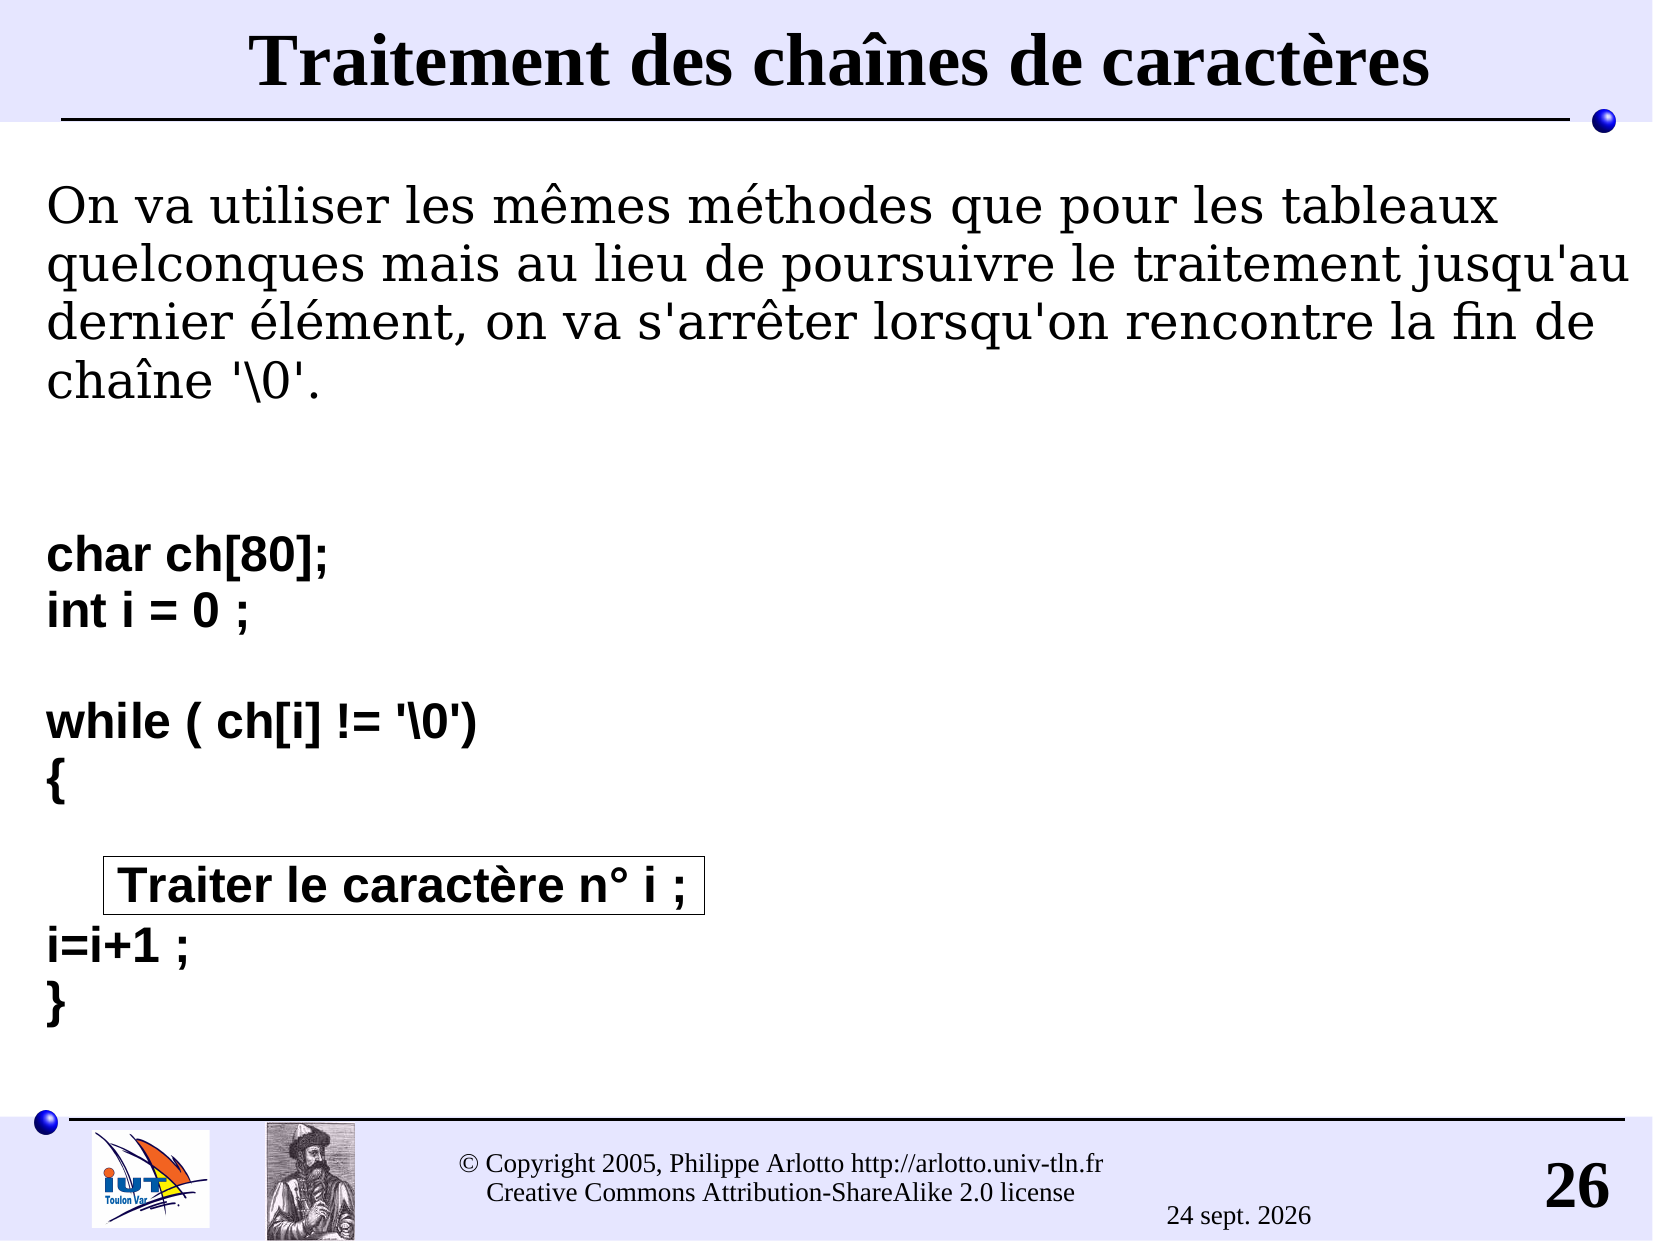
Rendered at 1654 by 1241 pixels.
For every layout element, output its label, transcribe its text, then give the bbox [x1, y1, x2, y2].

text_box Traiter le caractère n° i ; [103, 856, 705, 915]
picture [265, 1213, 355, 1241]
text_box On va utiliser les mêmes méthodes que pour les tableaux quelconques mais au lieu de poursuivre le traitement jusqu'au dernier élément, on va s'arrêter lorsqu'on rencontre la fin de chaîne '\0'. char ch[80]; int i = 0 ; while ( ch[i] != '\0') { i=i+1 ; } [46, 177, 1633, 1213]
title Traitement des chaînes de caractères [95, 14, 1585, 107]
